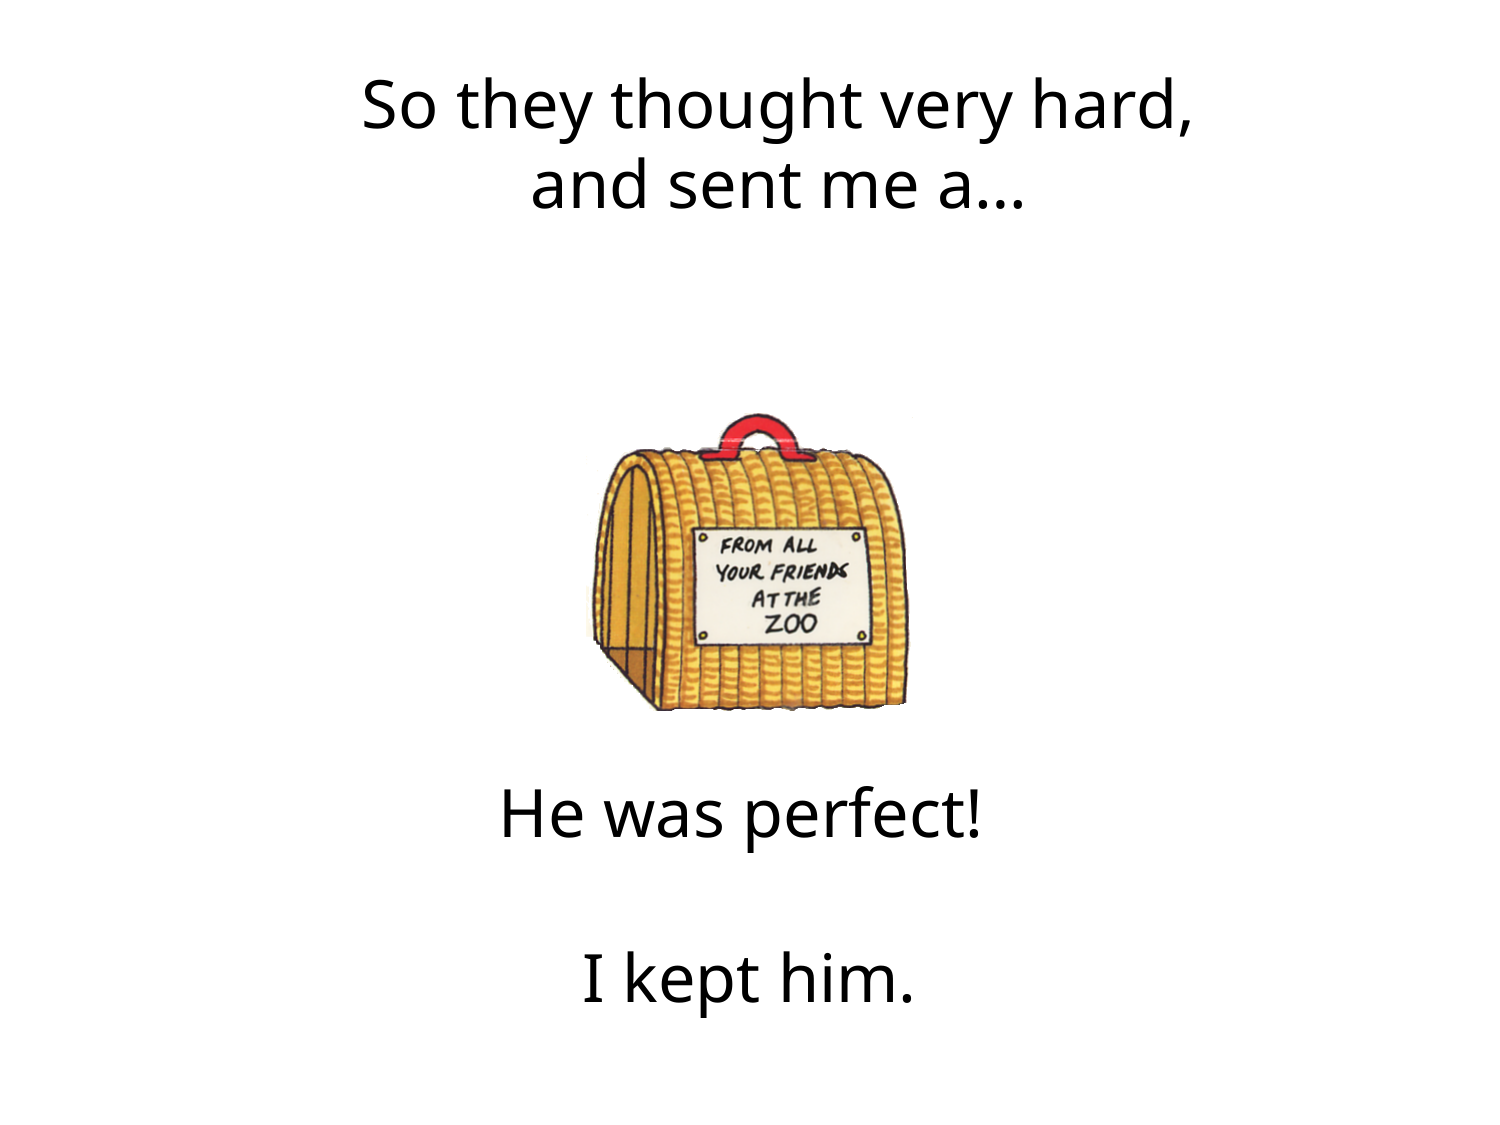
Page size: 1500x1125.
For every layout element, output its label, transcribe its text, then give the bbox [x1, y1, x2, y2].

text_box So they thought very hard, and sent me a… [336, 54, 1223, 231]
picture [586, 409, 914, 716]
text_box I kept him. [466, 928, 1034, 1025]
text_box He was perfect! [466, 763, 1034, 859]
